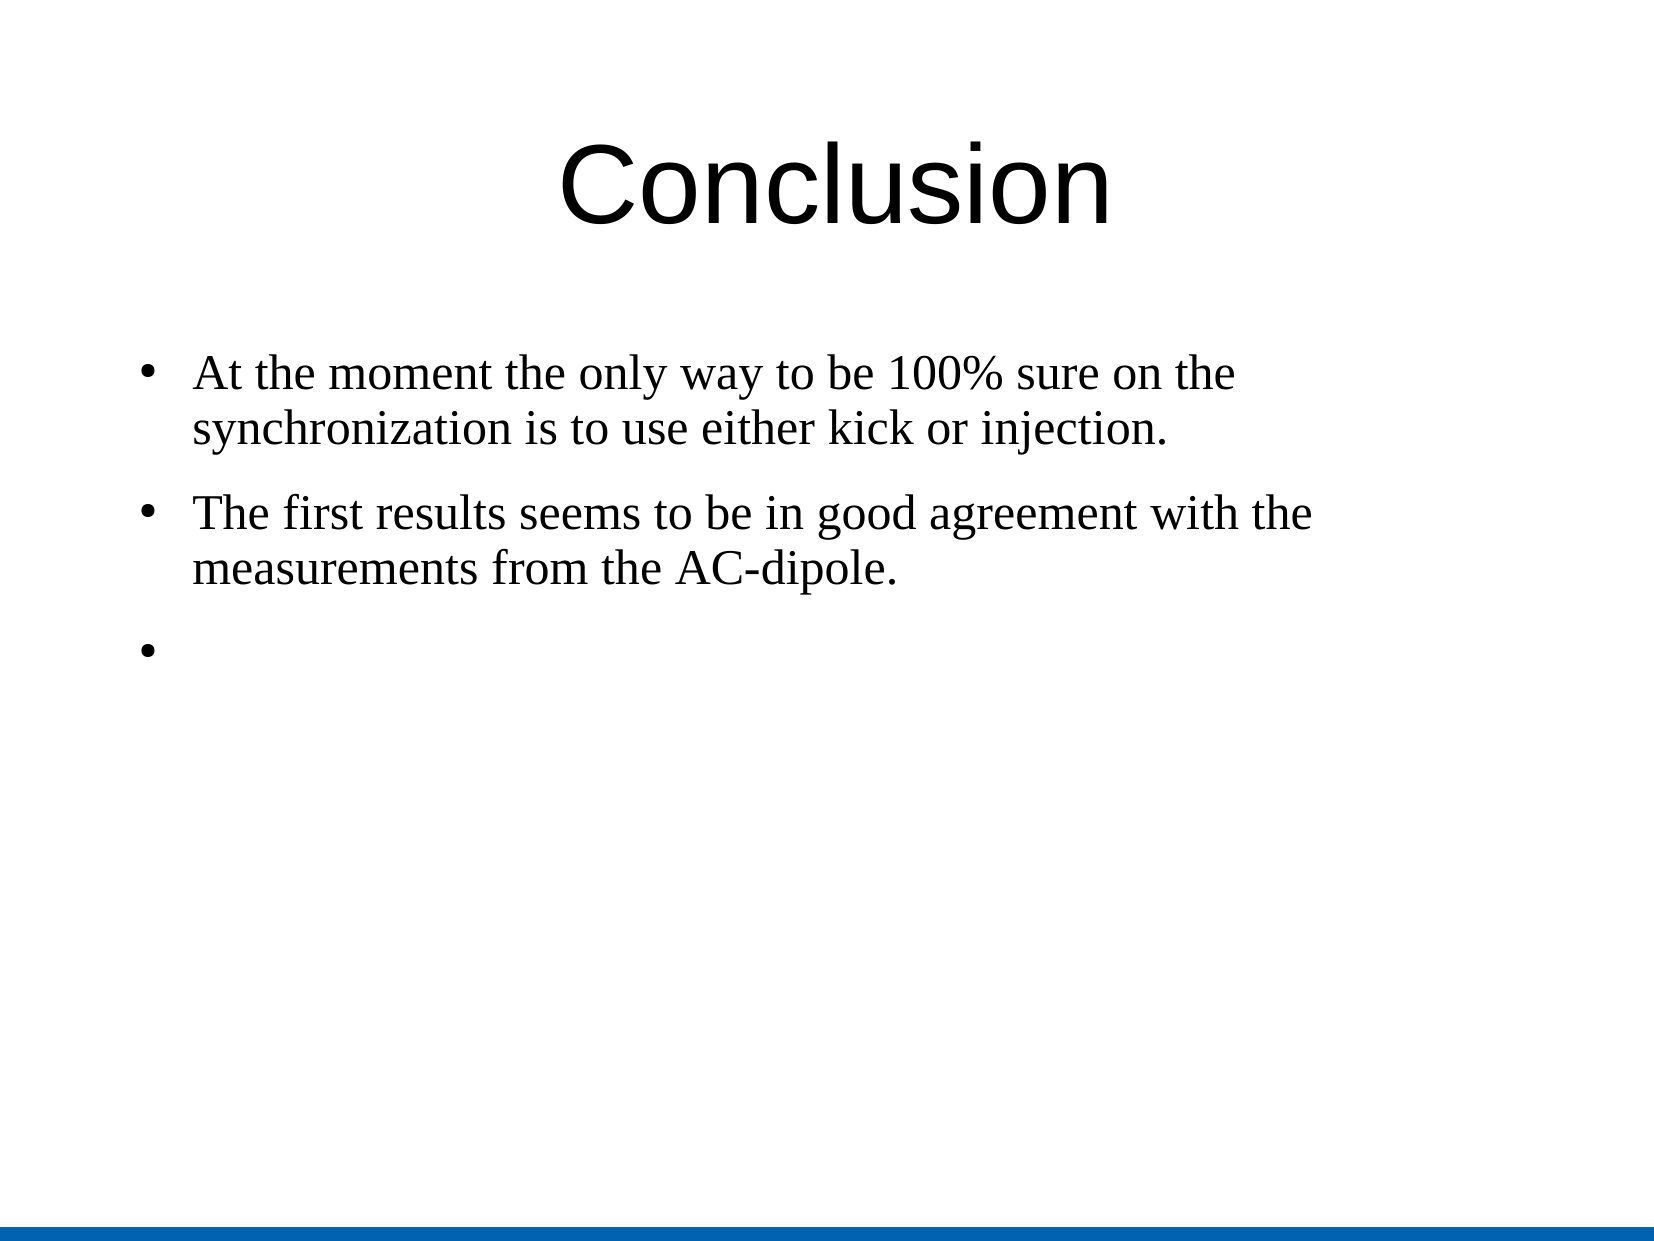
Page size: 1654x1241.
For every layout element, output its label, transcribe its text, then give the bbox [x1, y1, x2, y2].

title Conclusion [129, 80, 1542, 289]
list At the moment the only way to be 100% sure on the synchronization is to use either kick or injection. The first results seems to be in good agreement with the measurements from the AC-dipole. [121, 344, 1534, 1127]
